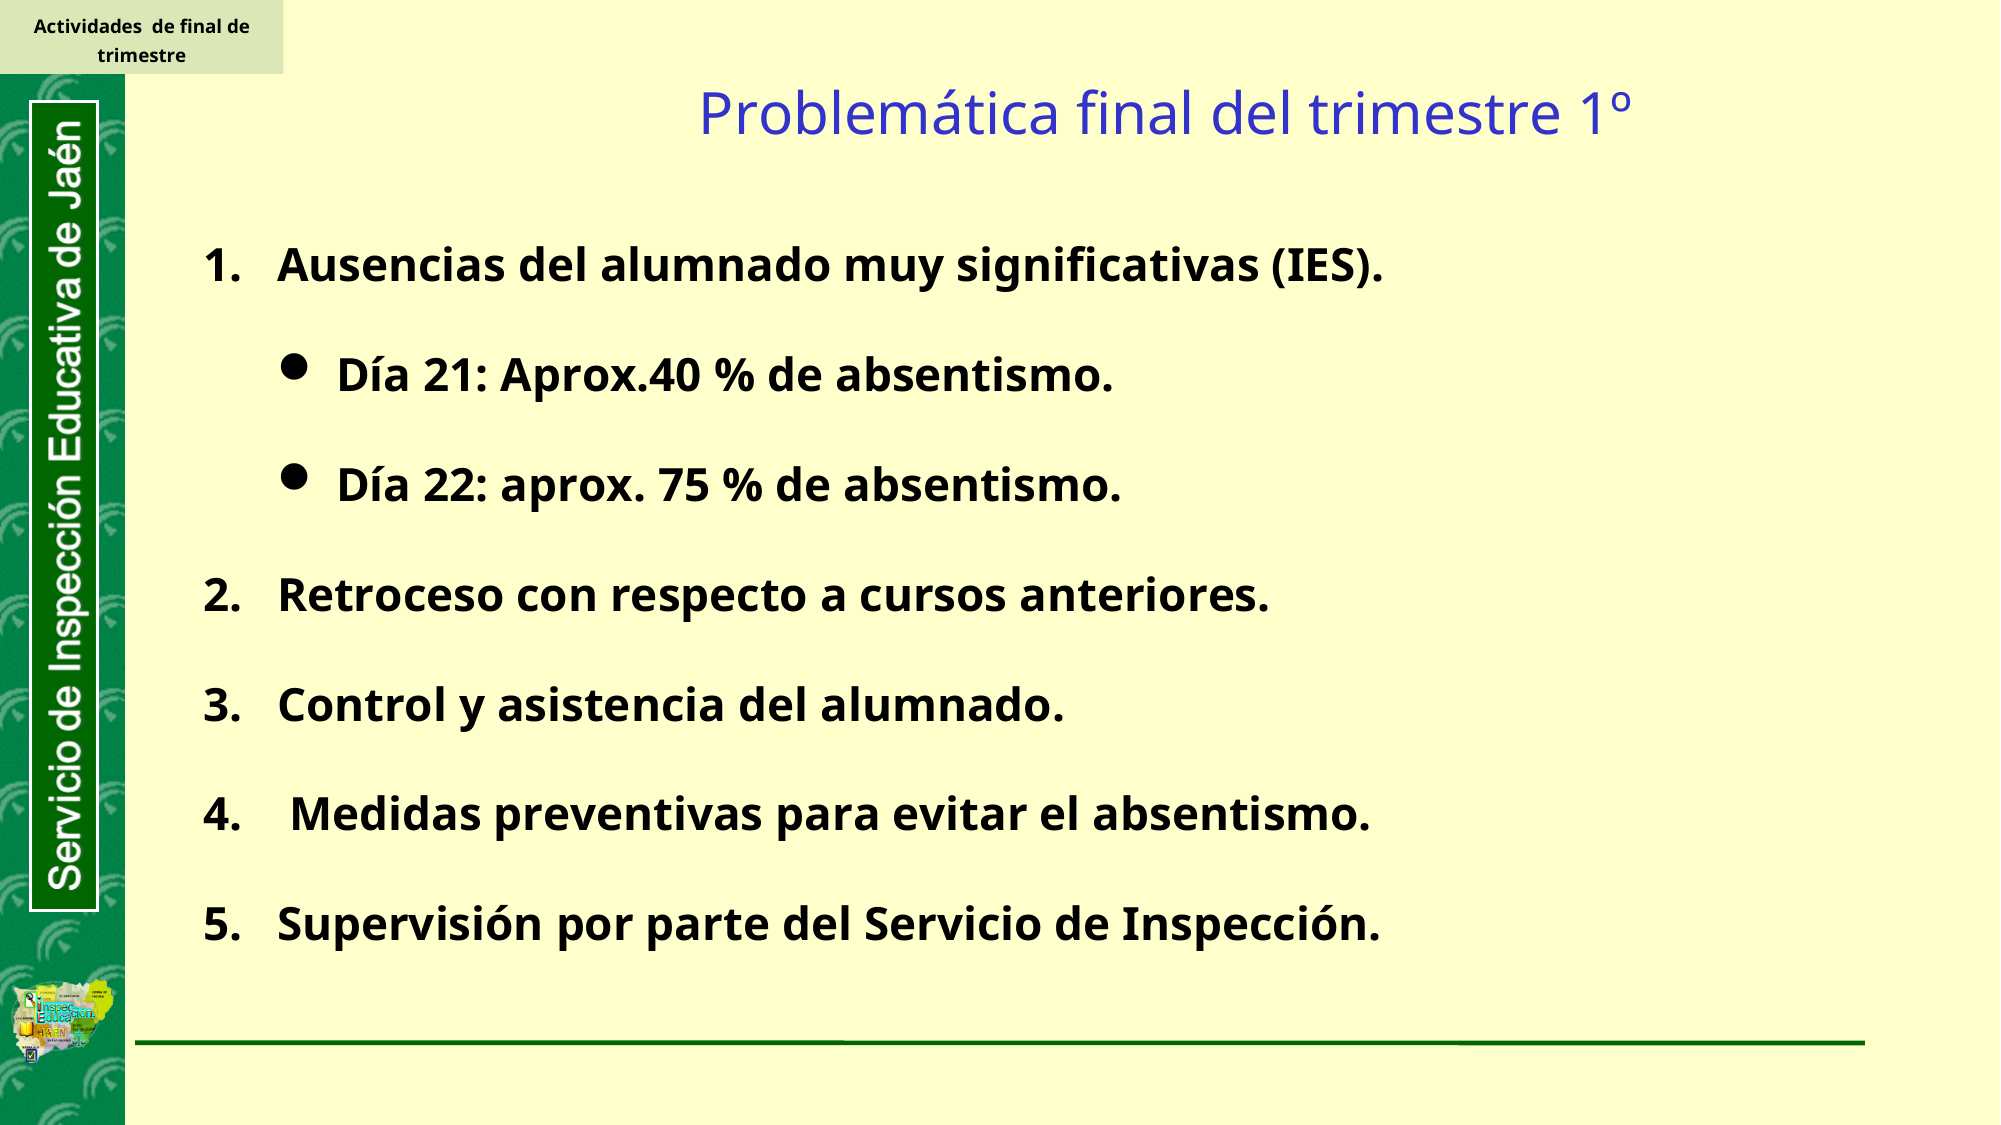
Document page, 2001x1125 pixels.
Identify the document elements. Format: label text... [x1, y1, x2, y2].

text_box Ausencias del alumnado muy significativas (IES). Día 21: Aprox.40 % de absentismo. Día 22: aprox. 75 % de absentismo. Retroceso con respecto a cursos anteriores. Control y asistencia del alumnado. Medidas preventivas para evitar el absentismo. Supervisión por parte del Servicio de Inspección. [188, 172, 2001, 958]
picture [0, 74, 125, 1125]
text_box Actividades de final de trimestre [0, 0, 284, 74]
text_box Problemática final del trimestre 1º [322, 47, 2001, 154]
